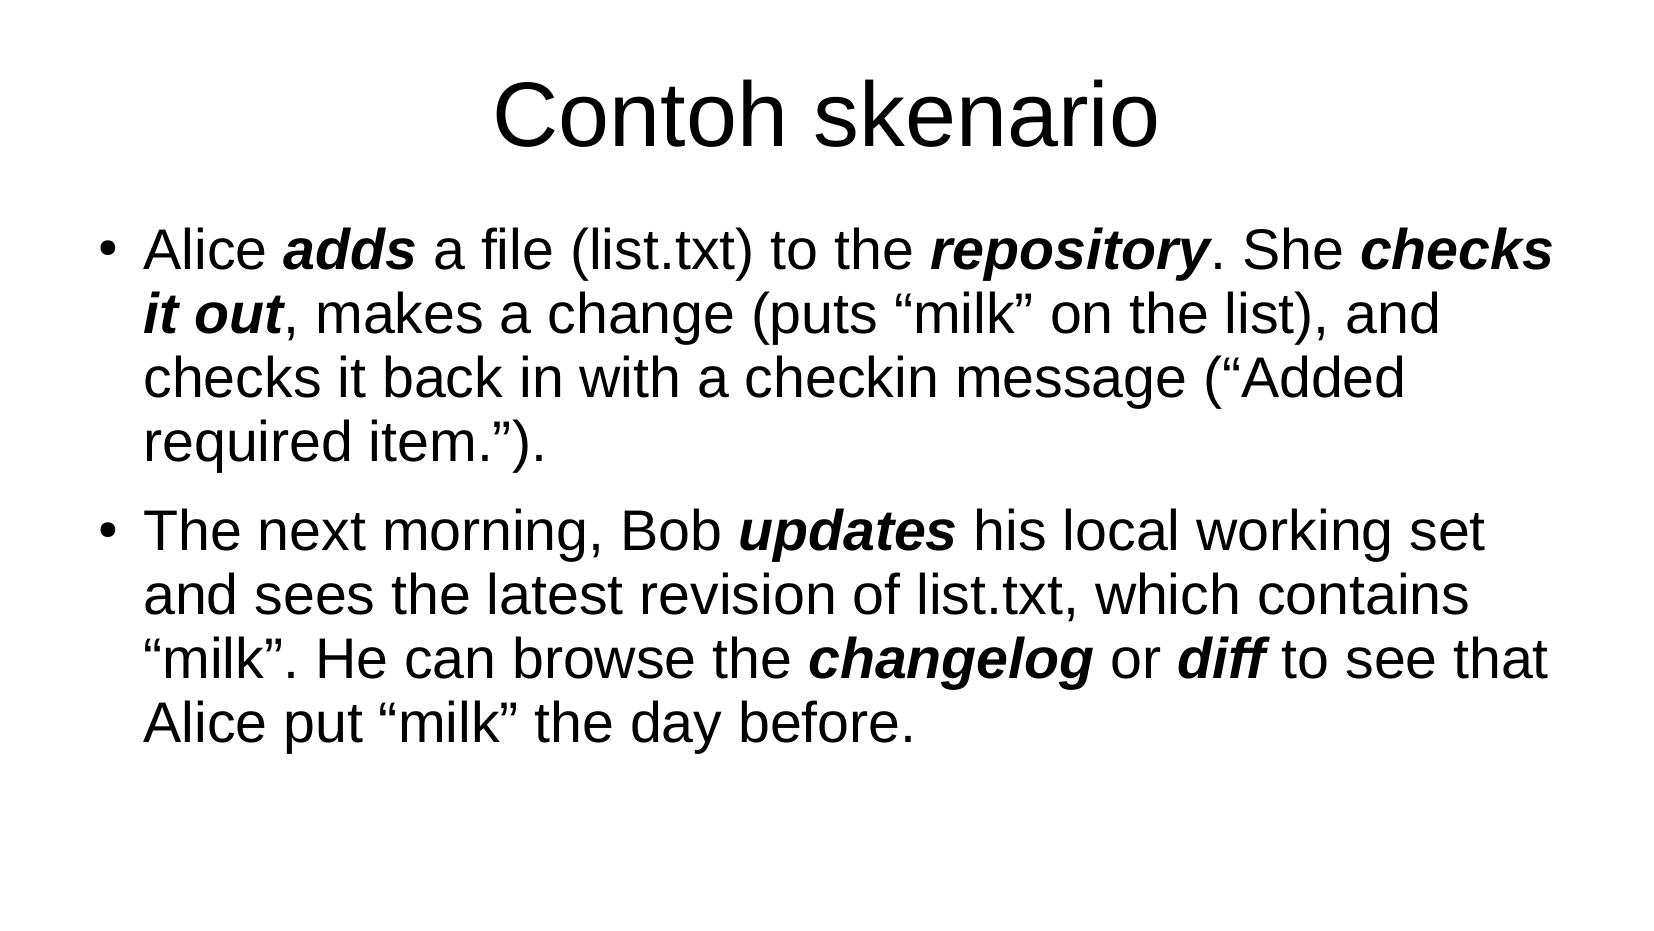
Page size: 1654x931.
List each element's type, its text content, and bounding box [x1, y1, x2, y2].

title Contoh skenario [82, 37, 1571, 193]
list Alice adds a file (list.txt) to the repository. She checks it out, makes a change (puts “milk” on the list), and checks it back in with a checkin message (“Added required item.”). The next morning, Bob updates his local working set and sees the latest revision of list.txt, which contains “milk”. He can browse the changelog or diff to see that Alice put “milk” the day before. [82, 217, 1571, 758]
